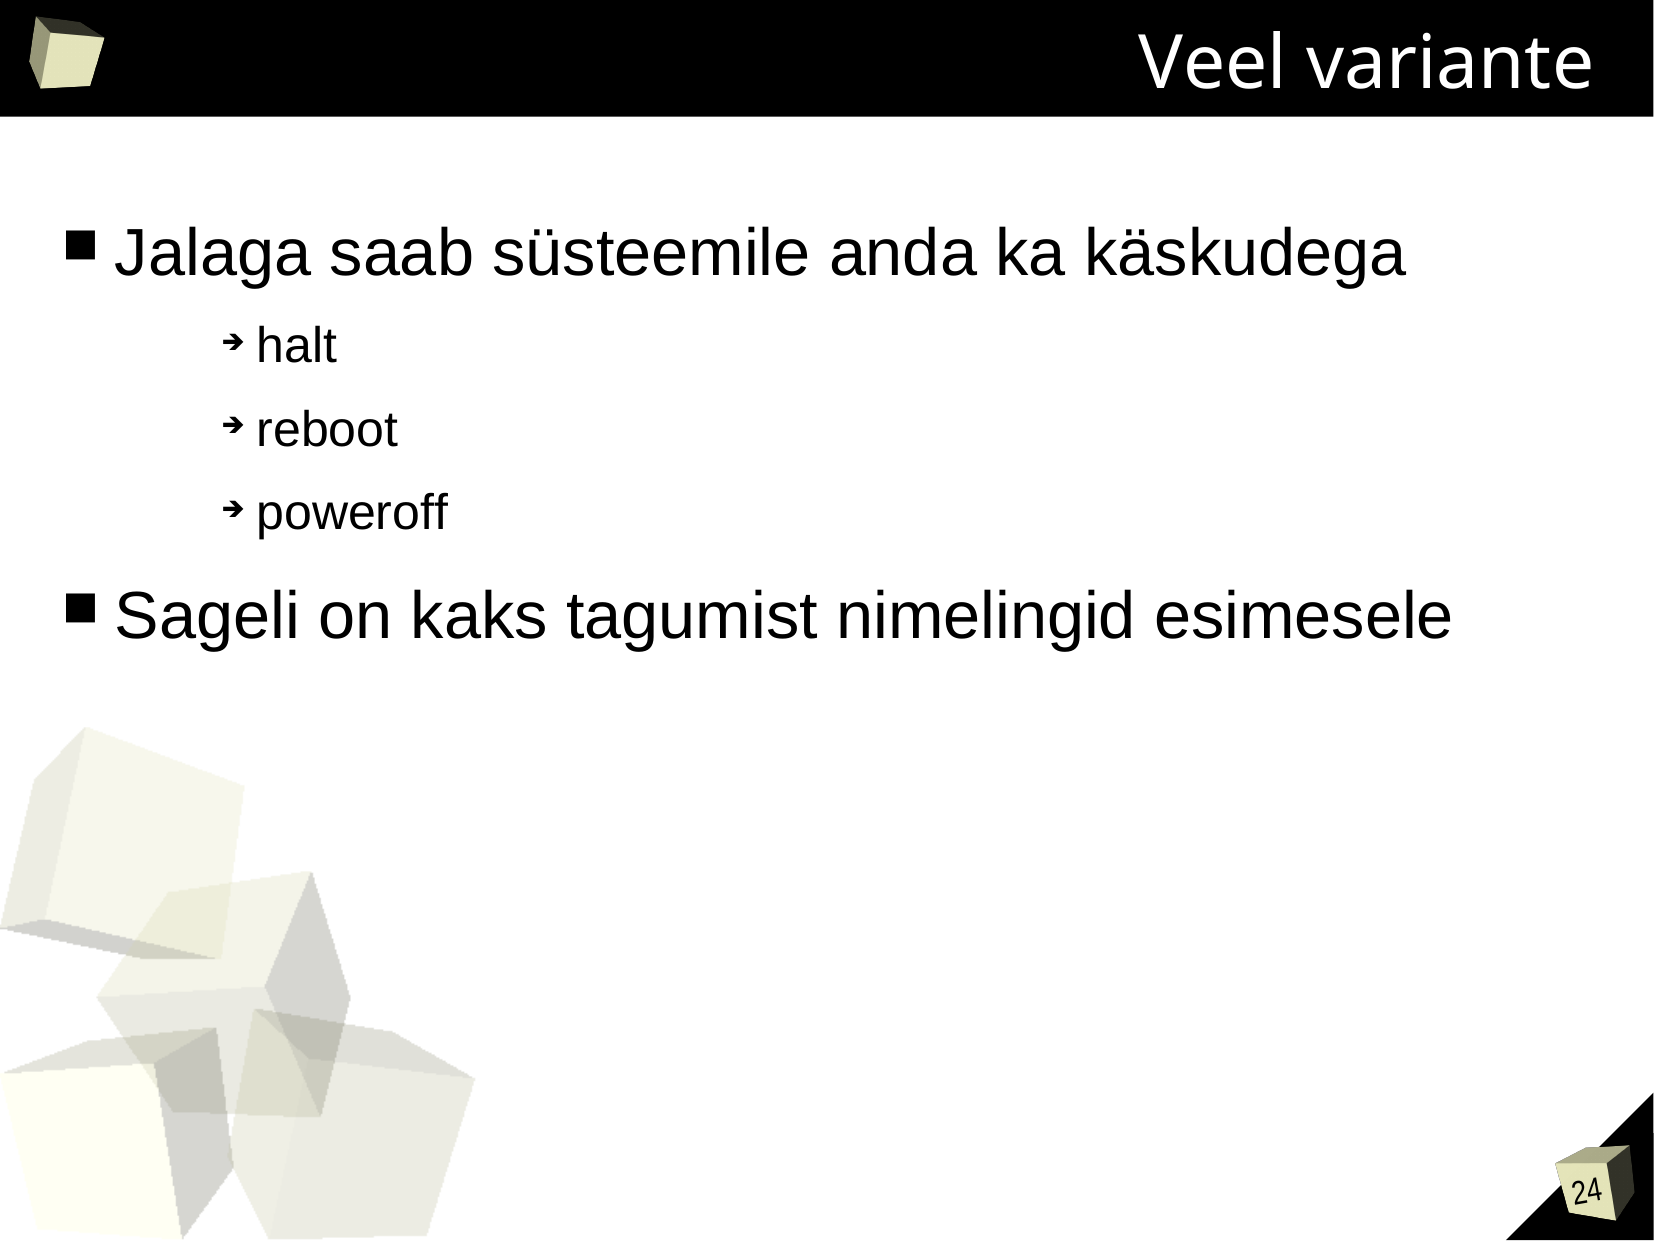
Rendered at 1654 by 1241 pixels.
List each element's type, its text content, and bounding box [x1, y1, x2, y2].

title Veel variante [118, 0, 1595, 119]
list Jalaga saab süsteemile anda ka käskudega halt reboot poweroff Sageli on kaks tagumist nimelingid esimesele [44, 177, 1611, 1214]
picture [0, 726, 477, 1241]
